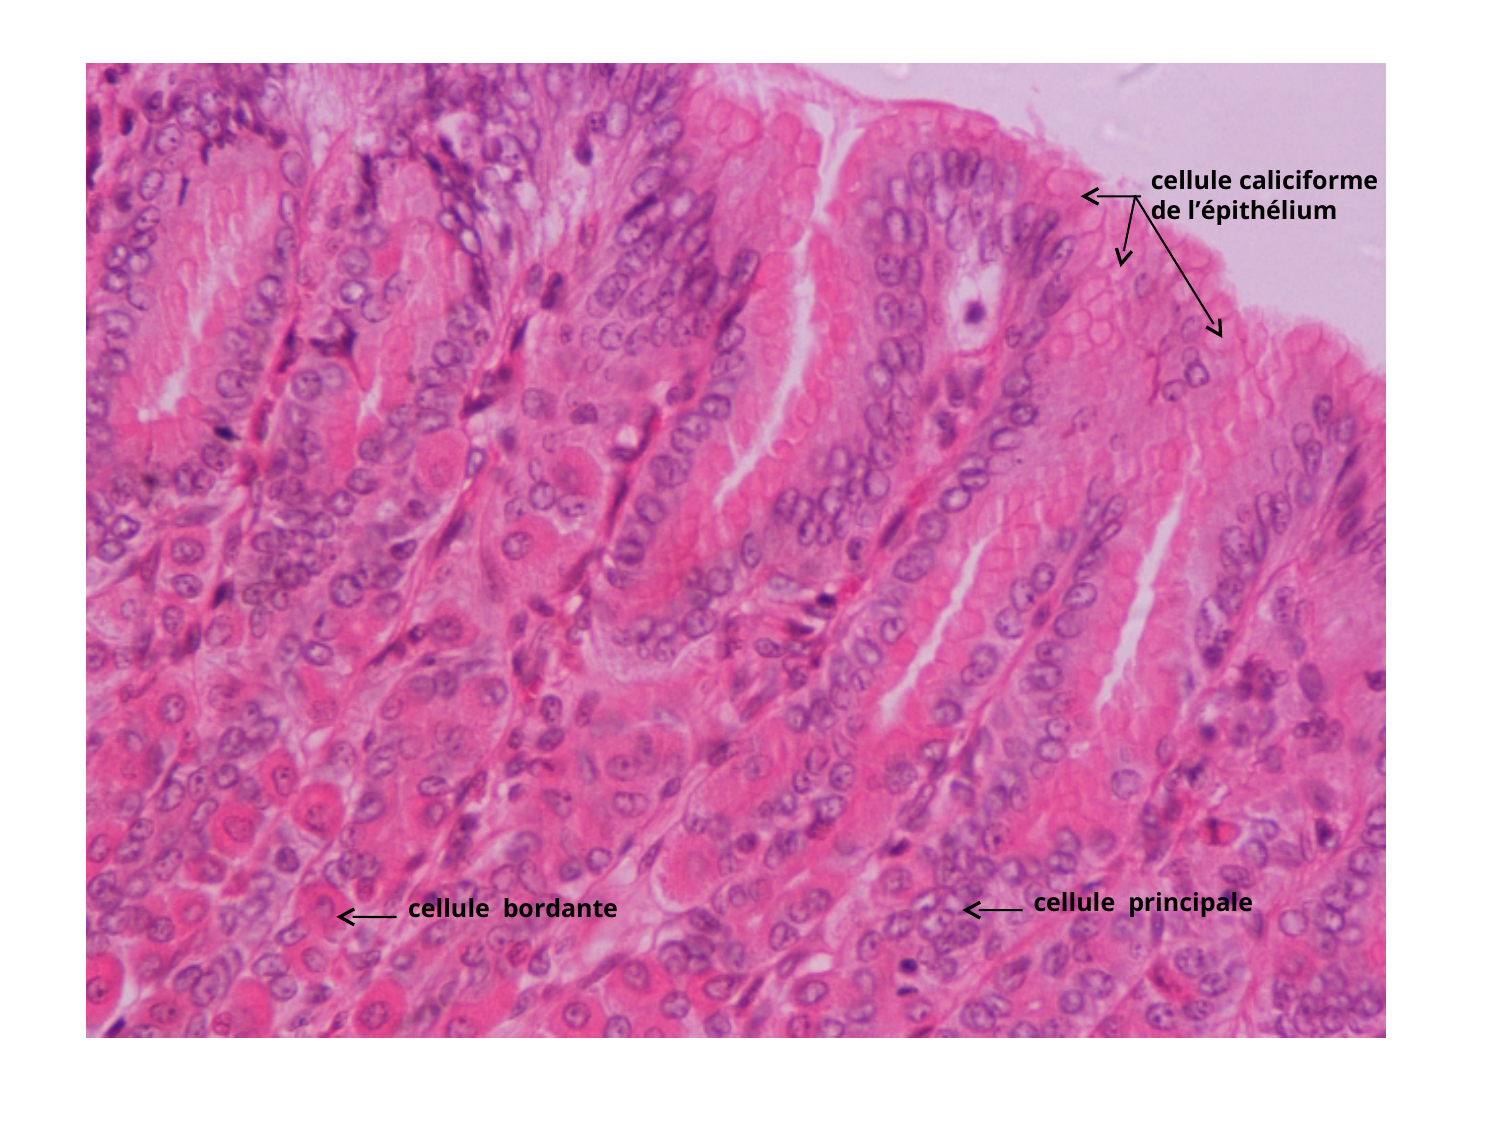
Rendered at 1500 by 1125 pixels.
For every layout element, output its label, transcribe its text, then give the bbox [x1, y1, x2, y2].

picture [86, 63, 1386, 1038]
text_box cellule bordante [393, 884, 634, 930]
text_box cellule caliciforme de l’épithélium [1136, 156, 1401, 233]
text_box cellule principale [1018, 878, 1269, 925]
